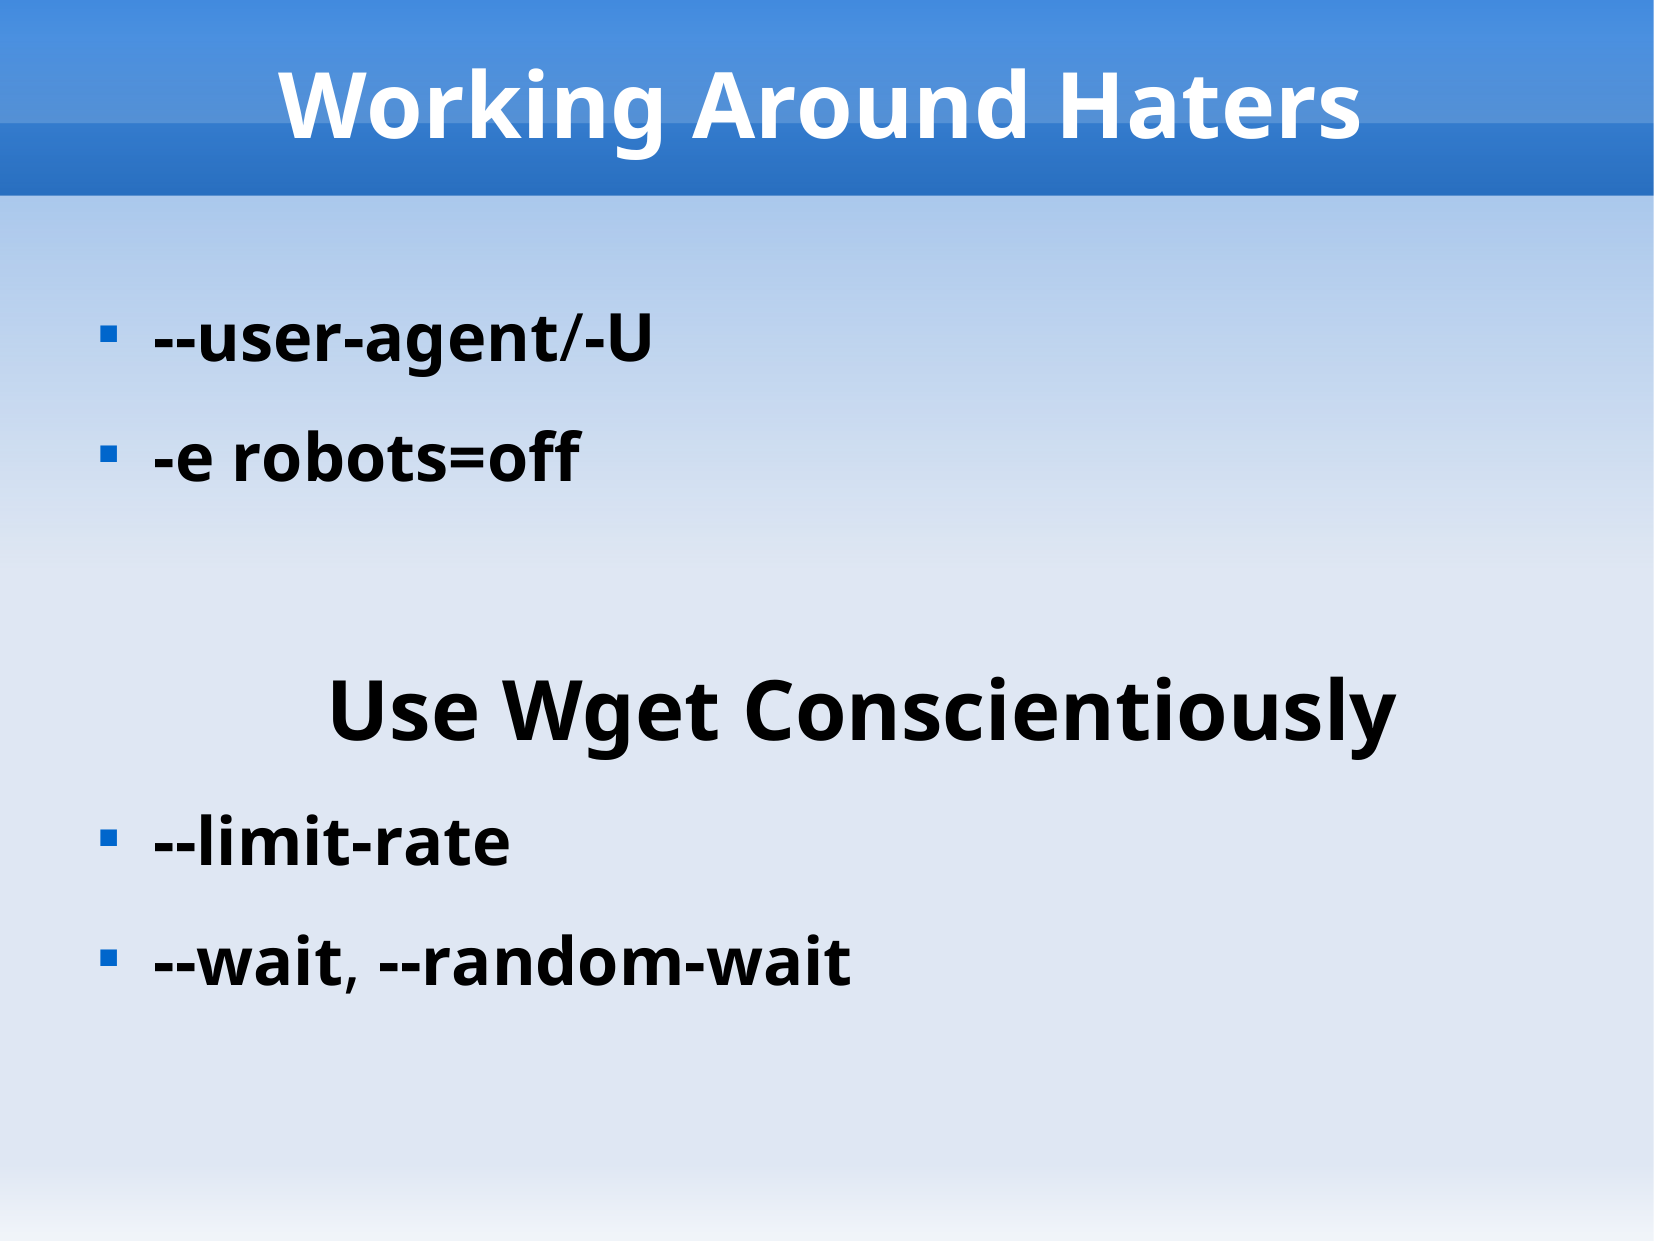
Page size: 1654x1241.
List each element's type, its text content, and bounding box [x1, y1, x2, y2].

list --user-agent/-U -e robots=oﬀ Use Wget Conscientiously --limit-rate --wait, --random-wait [82, 290, 1571, 1094]
picture [0, 0, 1654, 1241]
title Working Around Haters [76, 7, 1565, 200]
